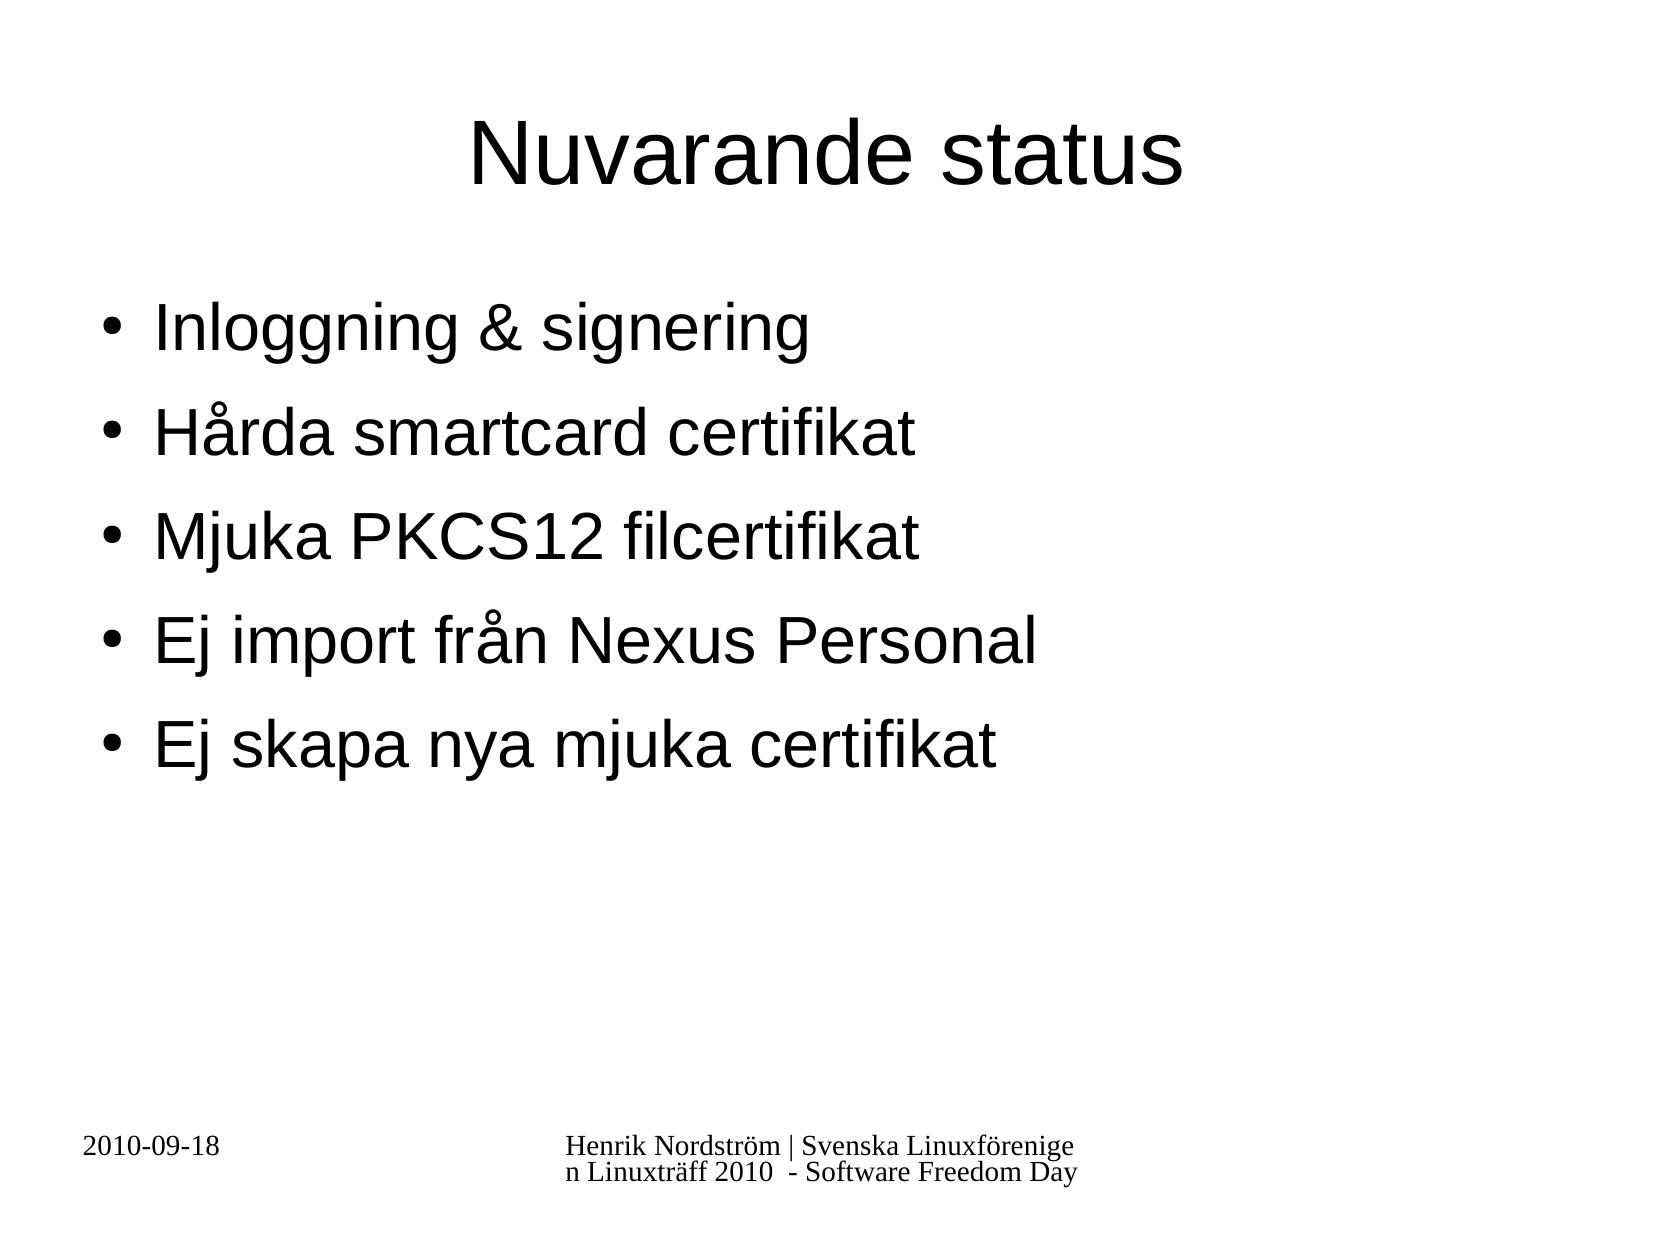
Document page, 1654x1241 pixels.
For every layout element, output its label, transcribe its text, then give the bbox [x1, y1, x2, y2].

title Nuvarande status [82, 56, 1571, 250]
list Inloggning & signering Hårda smartcard certifikat Mjuka PKCS12 filcertifikat Ej import från Nexus Personal Ej skapa nya mjuka certifikat [82, 290, 1571, 1094]
